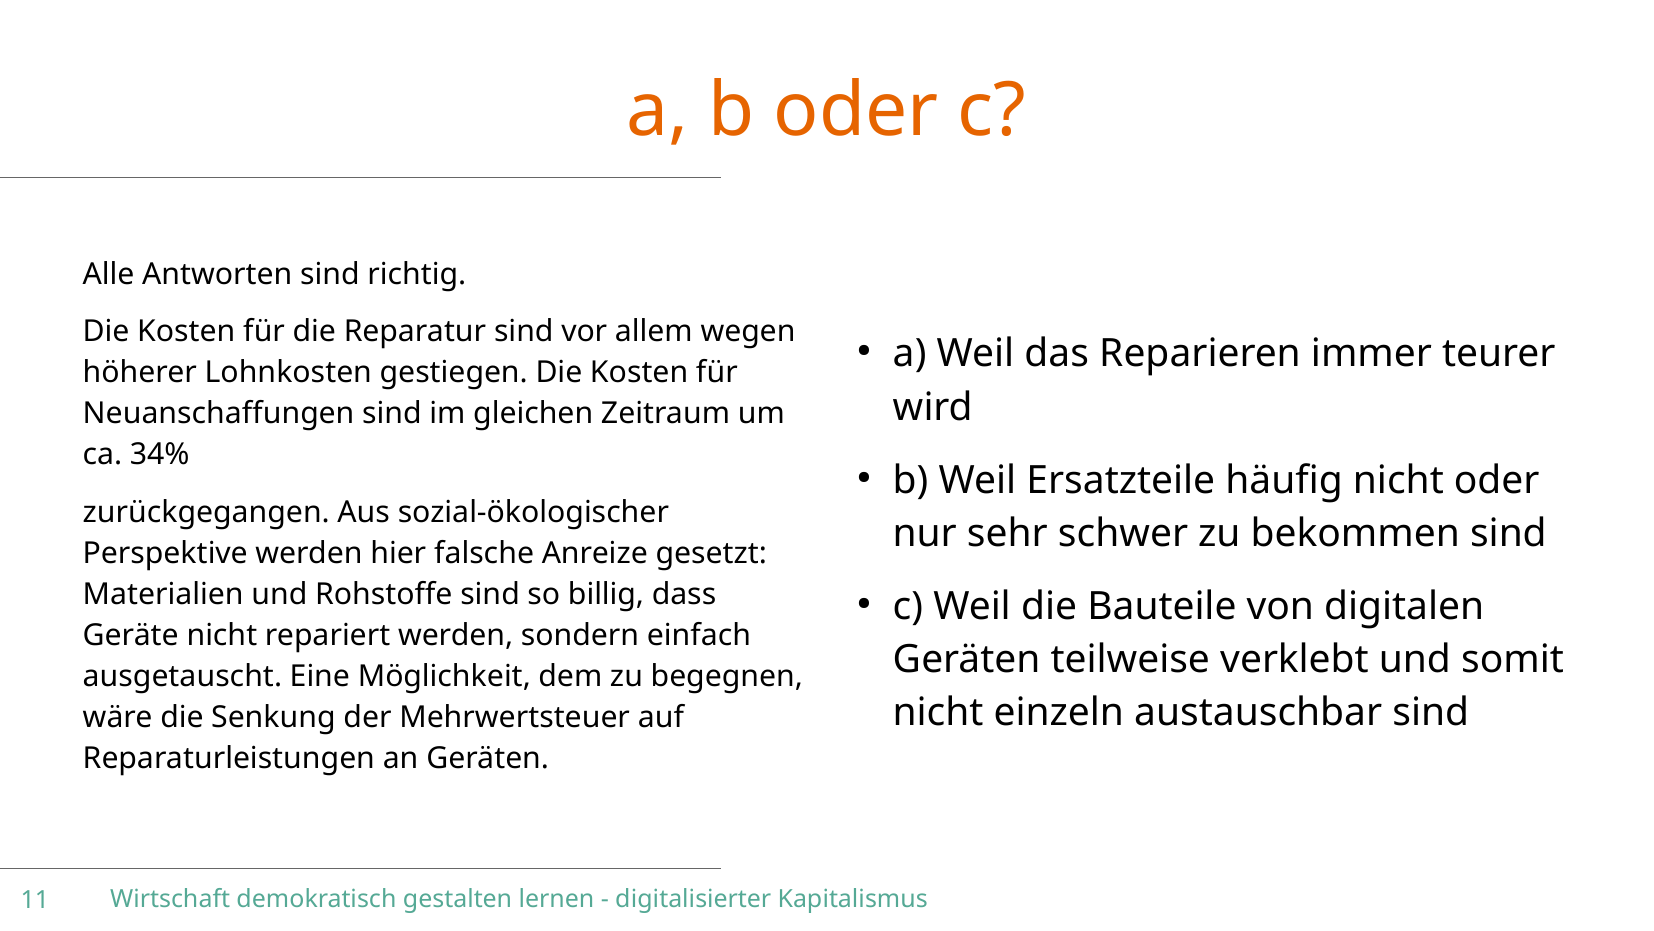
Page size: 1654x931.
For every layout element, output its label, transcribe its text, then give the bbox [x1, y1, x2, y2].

list a) Weil das Reparieren immer teurer wird b) Weil Ersatzteile häufig nicht oder nur sehr schwer zu bekommen sind c) Weil die Bauteile von digitalen Geräten teilweise verklebt und somit nicht einzeln austauschbar sind [845, 251, 1572, 792]
title a, b oder c? [82, 54, 1571, 143]
list Alle Antworten sind richtig. Die Kosten für die Reparatur sind vor allem wegen höherer Lohnkosten gestiegen. Die Kosten für Neuanschaffungen sind im gleichen Zeitraum um ca. 34% zurückgegangen. Aus sozial-ökologischer Perspektive werden hier falsche Anreize gesetzt: Materialien und Rohstoffe sind so billig, dass Geräte nicht repariert werden, sondern einfach ausgetauscht. Eine Möglichkeit, dem zu begegnen, wäre die Senkung der Mehrwertsteuer auf Reparaturleistungen an Geräten. [82, 251, 809, 792]
